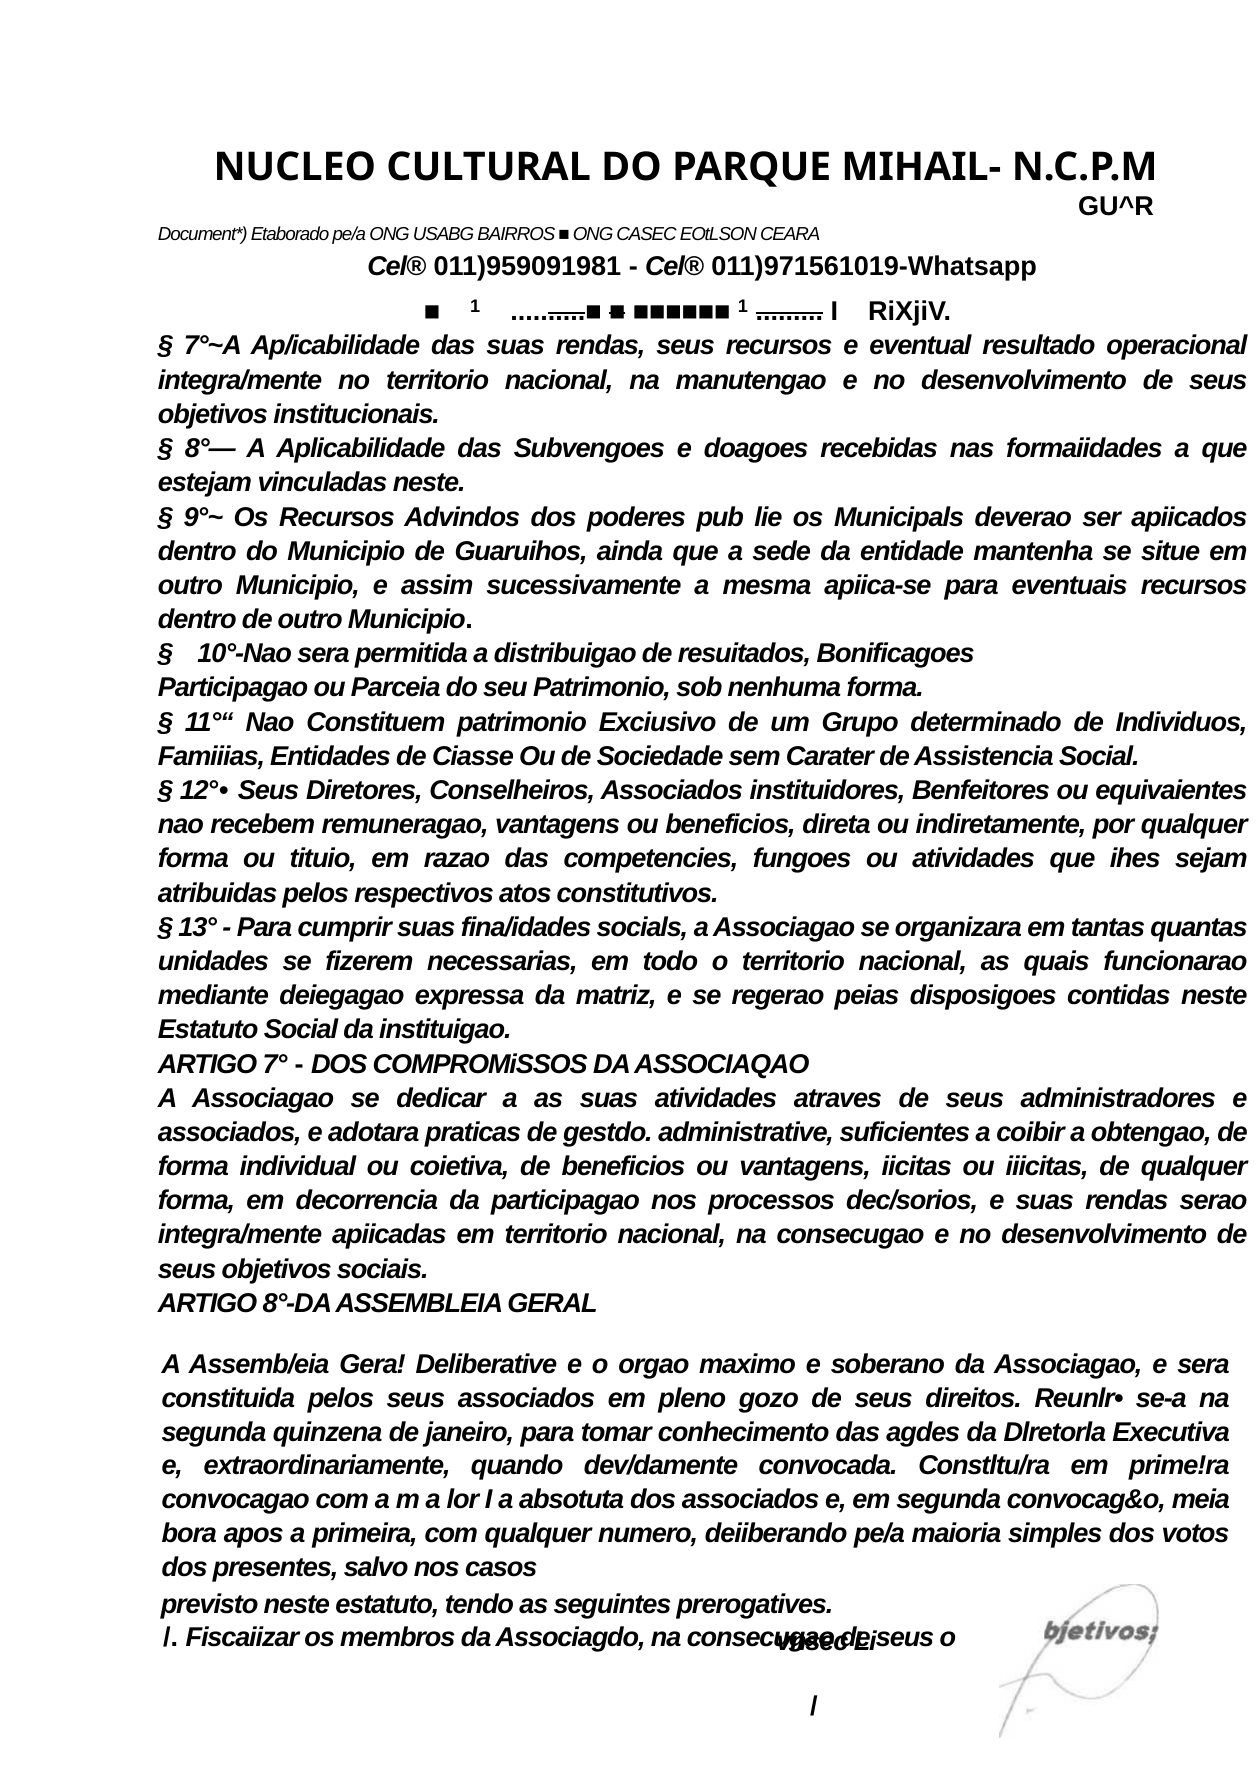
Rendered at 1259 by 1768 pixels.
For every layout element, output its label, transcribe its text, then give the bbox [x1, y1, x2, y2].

text_box previsto neste estatuto, tendo as seguintes prerogatives. [161, 1585, 936, 1610]
text_box NUCLEO CULTURAL DO PARQUE MIHAIL- N.C.P.M GU^R Document*) Etaborado pe/a ONG USABG BAIRROS ■ ONG CASEC EOtLSON CEARA Cel® 011)959091981 - Cel® 011)971561019-Whatsapp ■ 1 ..........■ ■ ■■■■■■ 1 ......... I RiXjiV. § 7°~A Ap/icabilidade das suas rendas, seus recursos e eventual resultado operacional integra/mente no territorio nacional, na manutengao e no desenvolvimento de seus objetivos institucionais. § 8°— A Aplicabilidade das Subvengoes e doagoes recebidas nas formaiidades a que estejam vinculadas neste. § 9°~ Os Recursos Advindos dos poderes pub lie os Municipals deverao ser apiicados dentro do Municipio de Guaruihos, ainda que a sede da entidade mantenha se situe em outro Municipio, e assim sucessivamente a mesma apiica-se para eventuais recursos dentro de outro Municipio. § 10°-Nao sera permitida a distribuigao de resuitados, Bonificagoes Participagao ou Parceia do seu Patrimonio, sob nenhuma forma. § 11°“ Nao Constituem patrimonio Exciusivo de um Grupo determinado de Individuos, Famiiias, Entidades de Ciasse Ou de Sociedade sem Carater de Assistencia Social. § 12°• Seus Diretores, Conselheiros, Associados instituidores, Benfeitores ou equivaientes nao recebem remuneragao, vantagens ou beneficios, direta ou indiretamente, por qualquer forma ou tituio, em razao das competencies, fungoes ou atividades que ihes sejam atribuidas pelos respectivos atos constitutivos. § 13° - Para cumprir suas fina/idades socials, a Associagao se organizara em tantas quantas unidades se fizerem necessarias, em todo o territorio nacional, as quais funcionarao mediante deiegagao expressa da matriz, e se regerao peias disposigoes contidas neste Estatuto Social da instituigao. ARTIGO 7° - DOS COMPROMiSSOS DA ASSOCIAQAO A Associagao se dedicar a as suas atividades atraves de seus administradores e associados, e adotara praticas de gestdo. administrative, suficientes a coibir a obtengao, de forma individual ou coietiva, de beneficios ou vantagens, iicitas ou iiicitas, de qualquer forma, em decorrencia da participagao nos processos dec/sorios, e suas rendas serao integra/mente apiicadas em territorio nacional, na consecugao e no desenvolvimento de seus objetivos sociais. ARTIGO 8°-DA ASSEMBLEIA GERAL [158, 141, 1246, 1334]
text_box A Assemb/eia Gera! Deliberative e o orgao maximo e soberano da Associagao, e sera constituida pelos seus associados em pleno gozo de seus direitos. Reunlr• se-a na segunda quinzena de janeiro, para tomar conhecimento das agdes da Dlretorla Executiva e, extraordinariamente, quando dev/damente convocada. Constltu/ra em prime!ra convocagao com a m a lor I a absotuta dos associados e, em segunda convocag&o, meia bora apos a primeira, com qualquer numero, deiiberando pe/a maioria simples dos votos dos presentes, salvo nos casos [162, 1345, 1242, 1576]
picture [999, 1584, 1159, 1738]
text_box /. Fiscaiizar os membros da Associagdo, na consecugao de seus o [163, 1618, 1043, 1644]
text_box / [810, 1688, 841, 1713]
text_box vnsec Li [776, 1624, 856, 1684]
